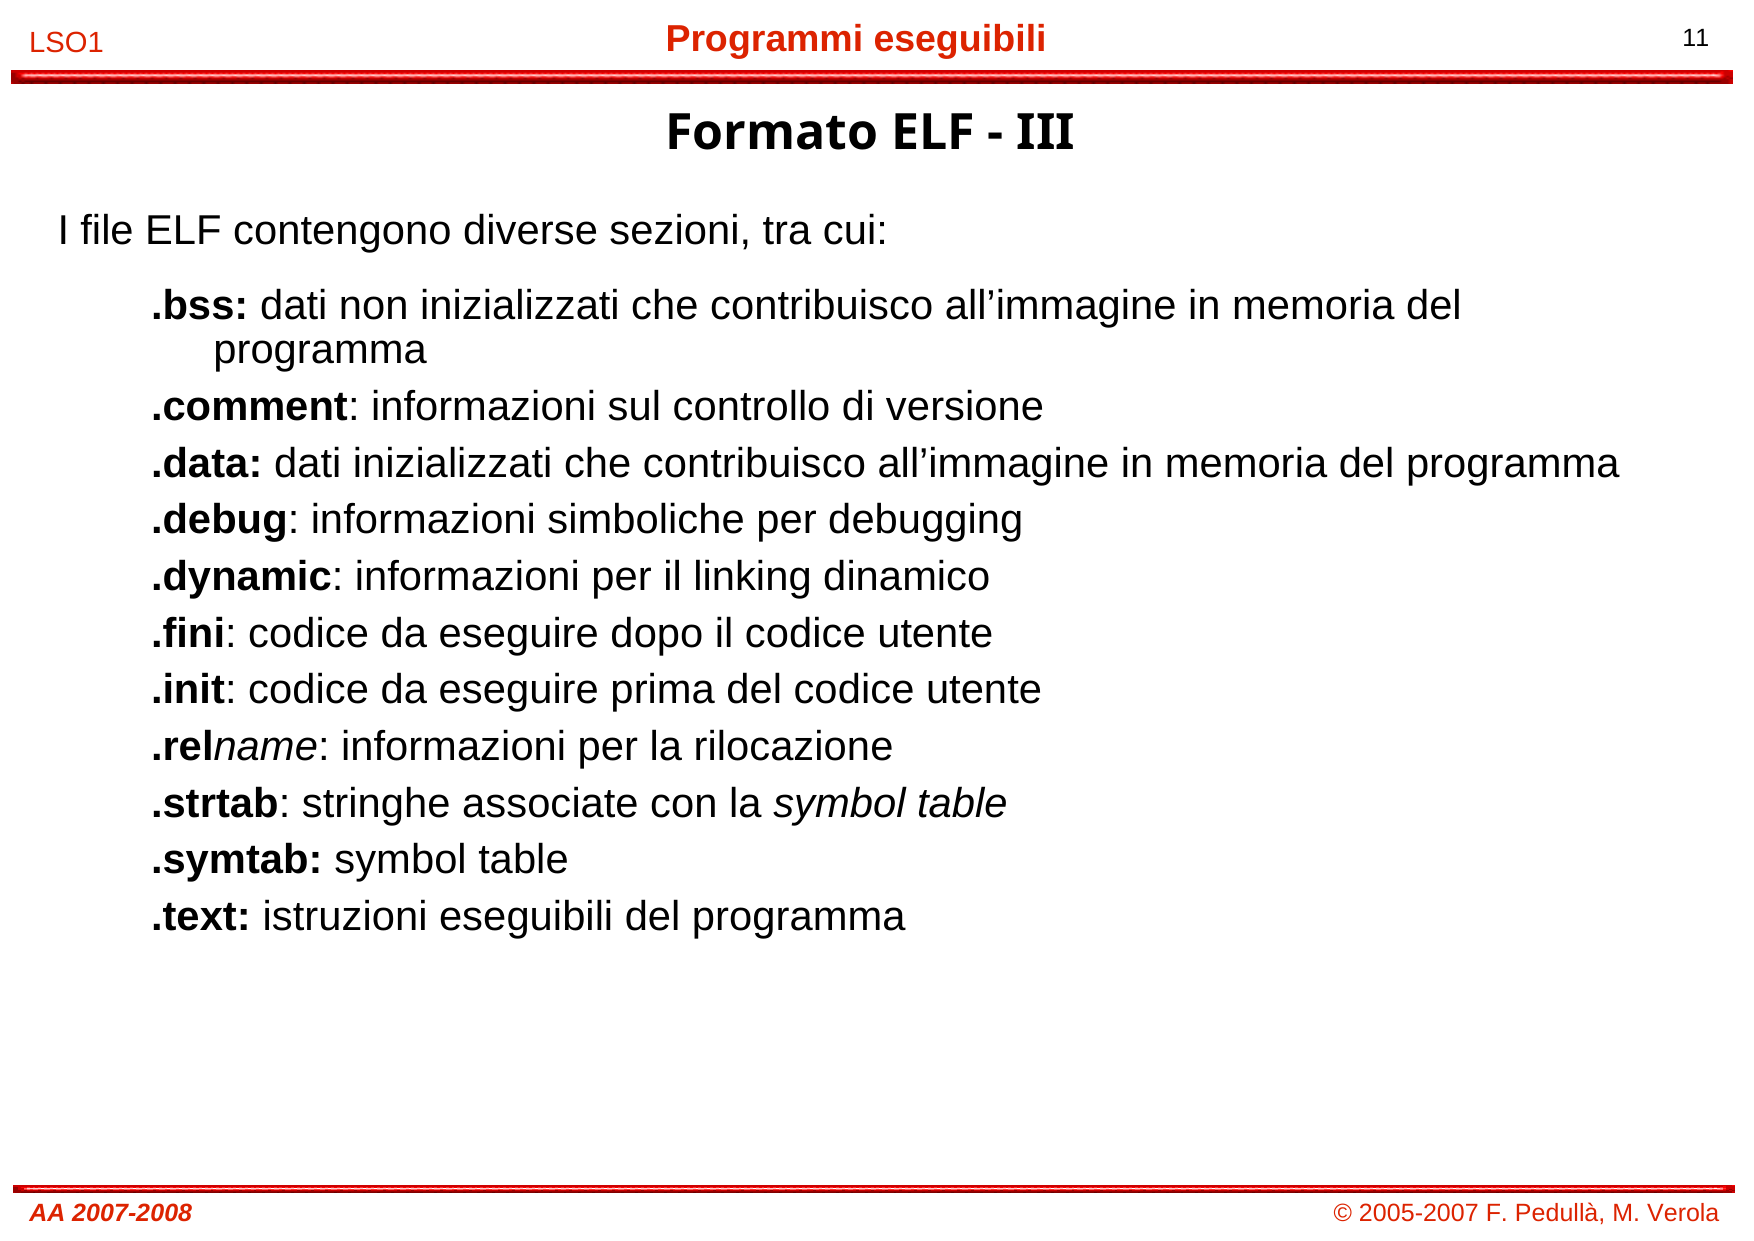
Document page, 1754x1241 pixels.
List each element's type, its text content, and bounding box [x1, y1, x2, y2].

picture [11, 70, 1733, 84]
list I file ELF contengono diverse sezioni, tra cui: .bss: dati non inizializzati che contribuisco all’immagine in memoria del programma .comment: informazioni sul controllo di versione .data: dati inizializzati che contribuisco all’immagine in memoria del programma .debug: informazioni simboliche per debugging .dynamic: informazioni per il linking dinamico .fini: codice da eseguire dopo il codice utente .init: codice da eseguire prima del codice utente .relname: informazioni per la rilocazione .strtab: stringhe associate con la symbol table .symtab: symbol table .text: istruzioni eseguibili del programma [40, 200, 1678, 1009]
picture [13, 1185, 1735, 1193]
title Formato ELF - III [389, 84, 1364, 180]
